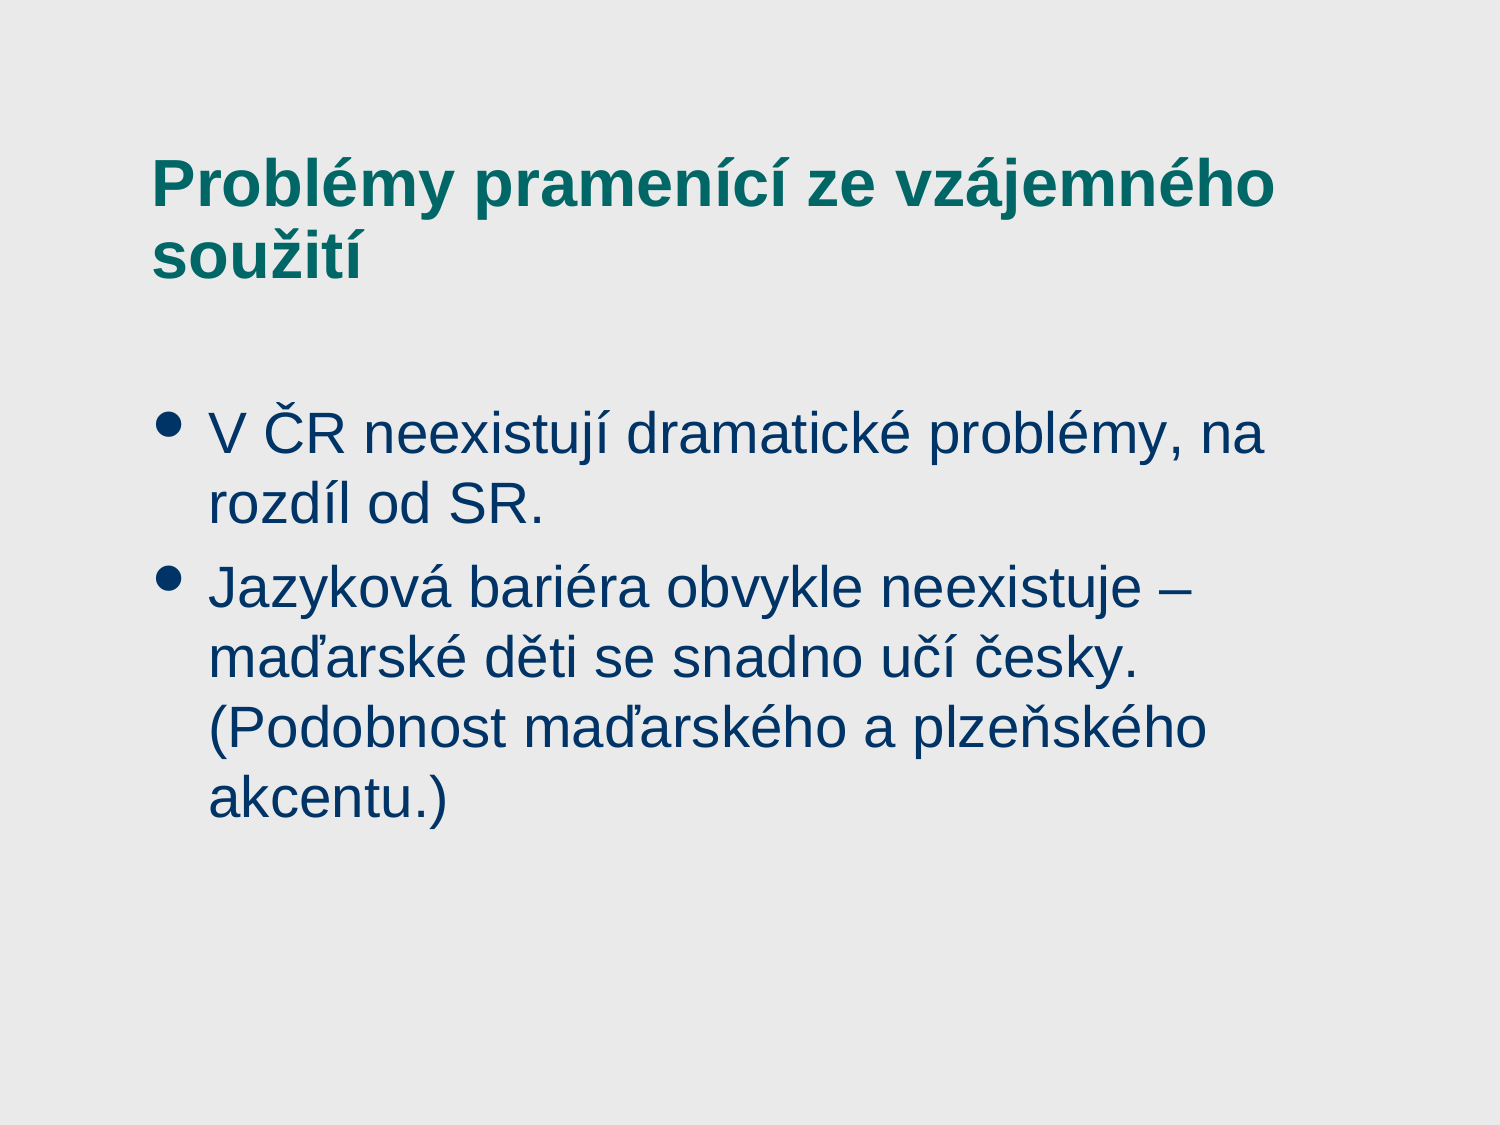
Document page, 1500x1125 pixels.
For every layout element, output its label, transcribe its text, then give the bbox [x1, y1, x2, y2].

list V ČR neexistují dramatické problémy, na rozdíl od SR. Jazyková bariéra obvykle neexistuje – maďarské děti se snadno učí česky. (Podobnost maďarského a plzeňského akcentu.) [137, 387, 1400, 999]
title Problémy pramenící ze vzájemného soužití [136, 136, 1414, 301]
